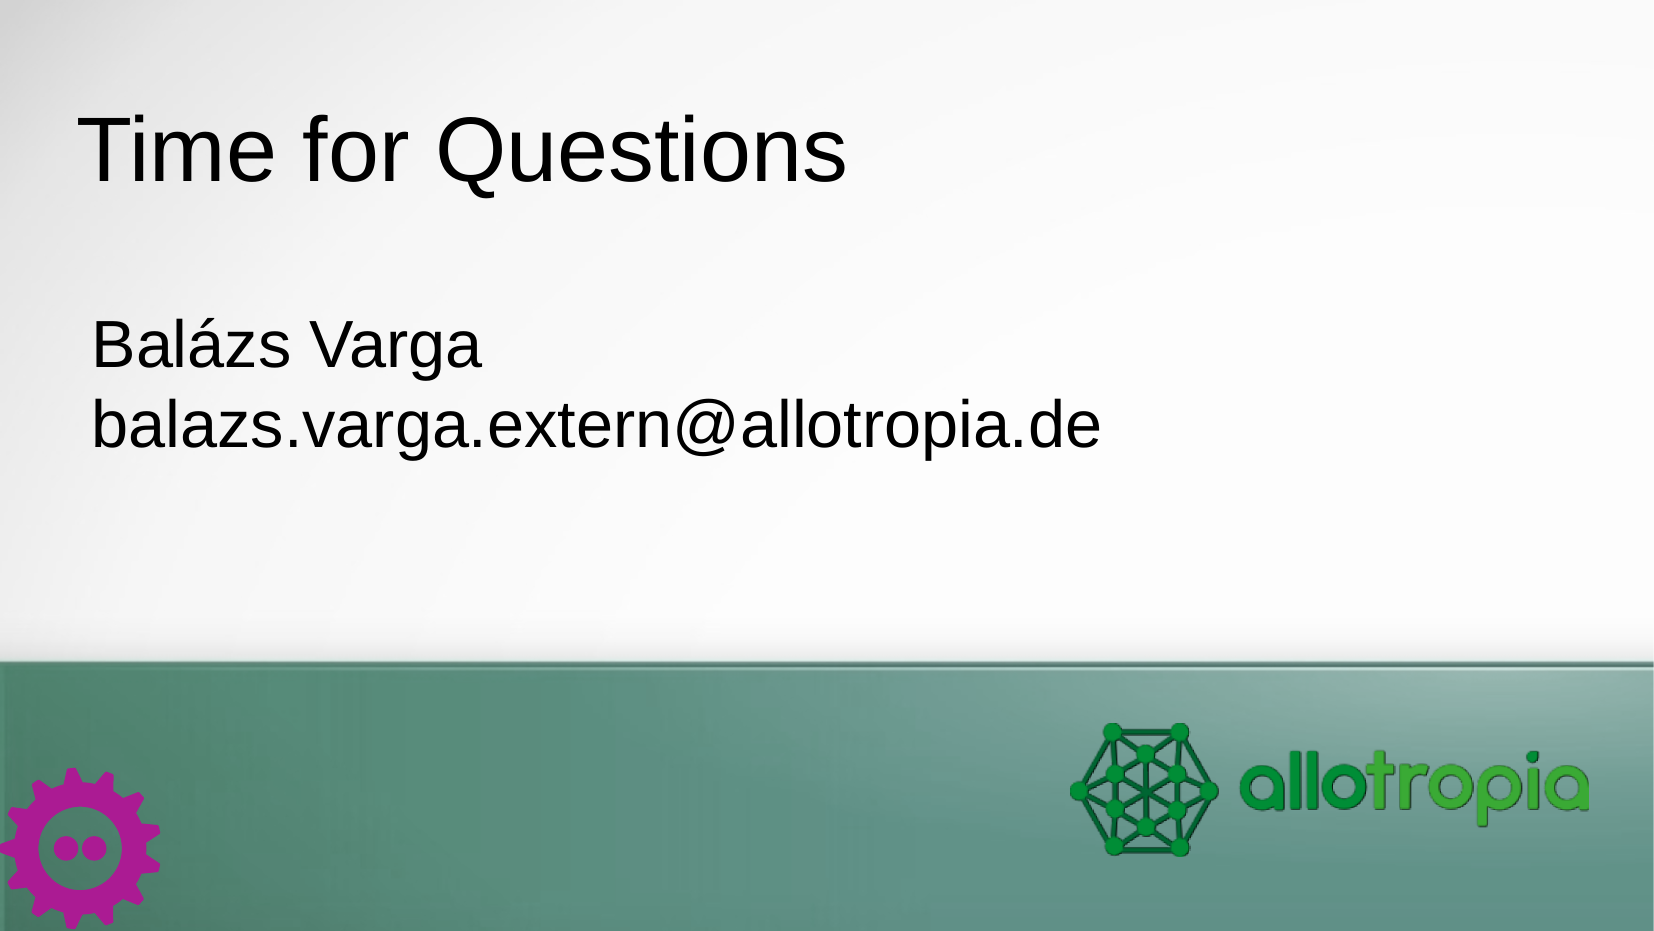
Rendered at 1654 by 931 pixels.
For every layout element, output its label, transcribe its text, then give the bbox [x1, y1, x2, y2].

title Time for Questions [76, 26, 1578, 263]
picture [0, 0, 1654, 931]
text_box Balázs Varga balazs.varga.extern@allotropia.de [76, 293, 1163, 825]
